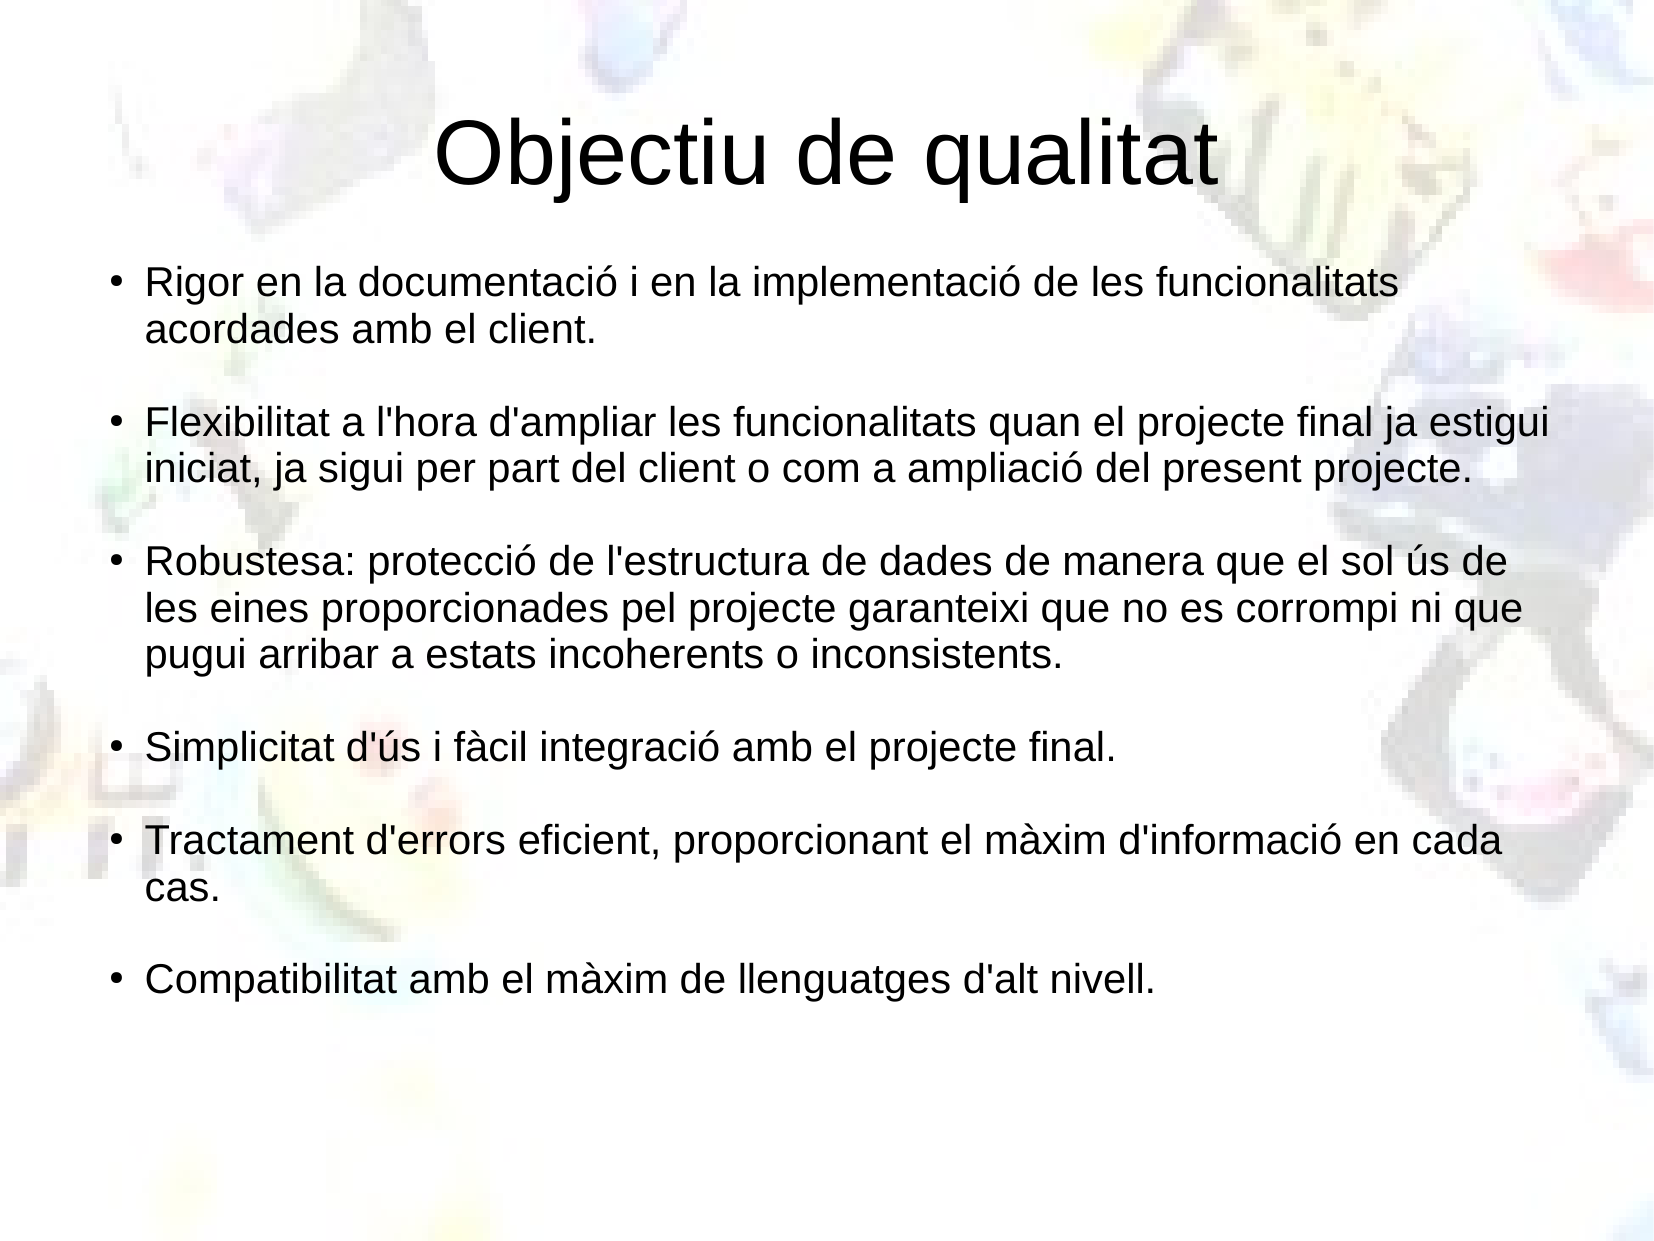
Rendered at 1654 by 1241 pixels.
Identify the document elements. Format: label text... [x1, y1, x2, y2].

picture [0, 0, 1654, 1241]
title Objectiu de qualitat [82, 49, 1571, 257]
text_box Rigor en la documentació i en la implementació de les funcionalitats acordades amb el client. Flexibilitat a l'hora d'ampliar les funcionalitats quan el projecte final ja estigui iniciat, ja sigui per part del client o com a ampliació del present projecte. Robustesa: protecció de l'estructura de dades de manera que el sol ús de les eines proporcionades pel projecte garanteixi que no es corrompi ni que pugui arribar a estats incoherents o inconsistents. Simplicitat d'ús i fàcil integració amb el projecte final. Tractament d'errors eficient, proporcionant el màxim d'informació en cada cas. Compatibilitat amb el màxim de llenguatges d'alt nivell. [94, 251, 1583, 1123]
